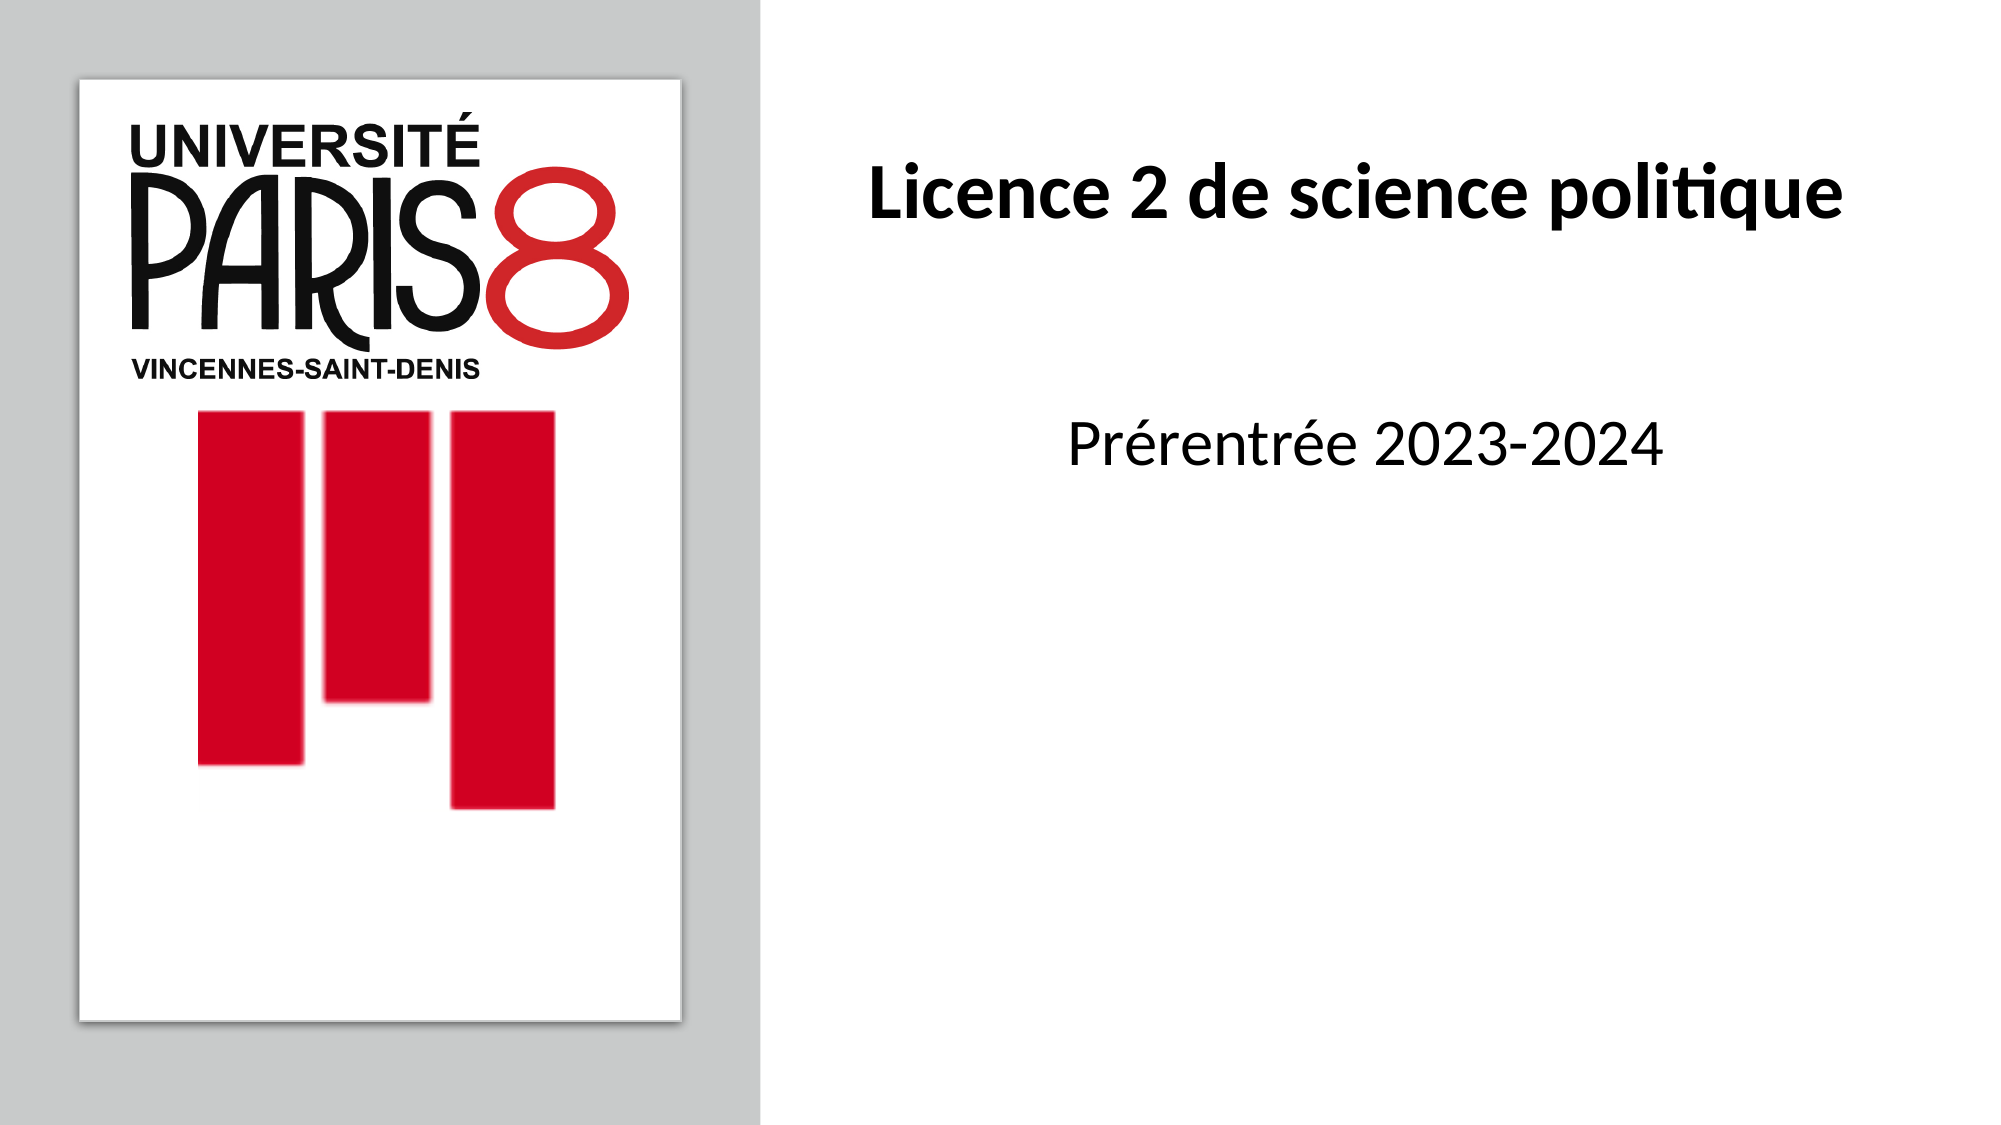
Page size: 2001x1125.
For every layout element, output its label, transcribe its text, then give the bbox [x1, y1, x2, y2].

title Licence 2 de science politique [839, 103, 1893, 379]
picture [131, 112, 629, 379]
text_box [0, 0, 761, 1125]
picture [198, 409, 563, 816]
list Prérentrée 2023-2024 [839, 399, 1893, 1021]
